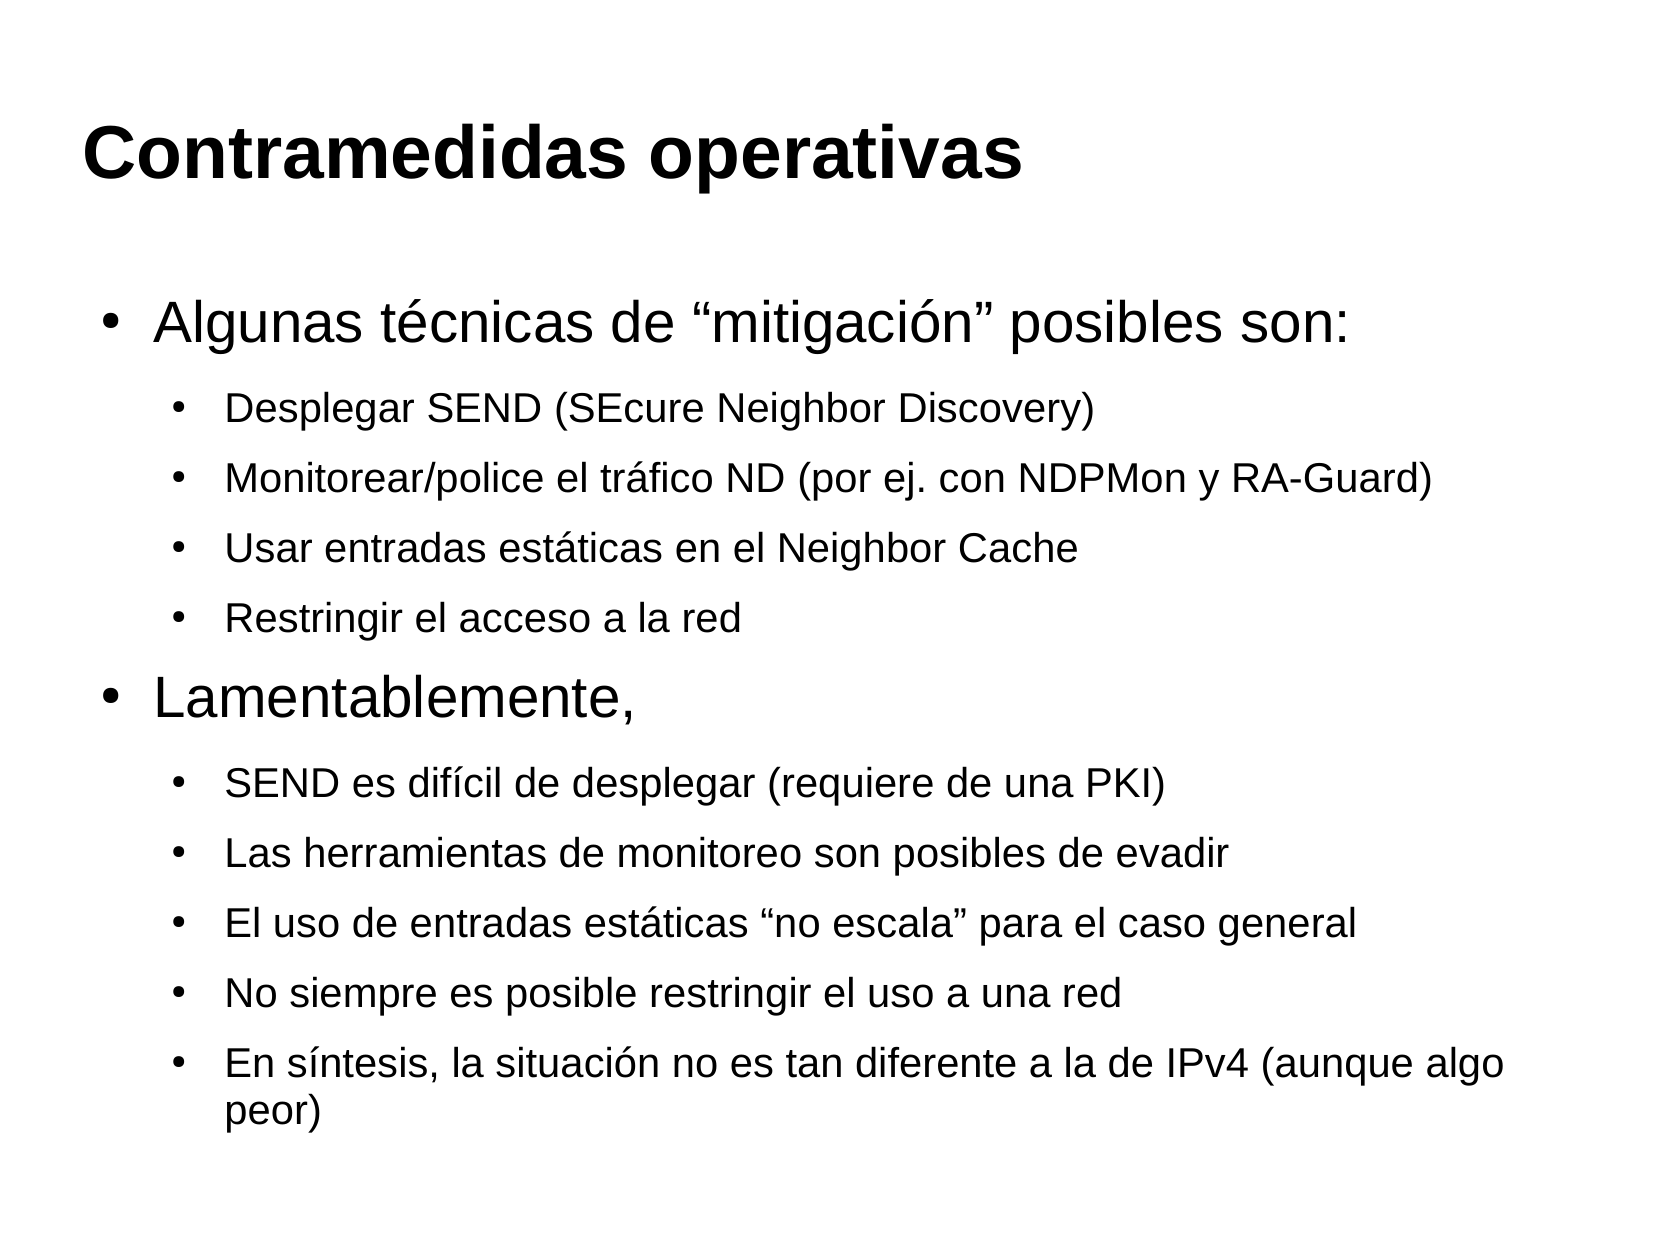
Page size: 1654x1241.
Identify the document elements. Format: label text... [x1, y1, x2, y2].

title Contramedidas operativas [82, 49, 1571, 257]
list Algunas técnicas de “mitigación” posibles son: Desplegar SEND (SEcure Neighbor Discovery) Monitorear/police el tráfico ND (por ej. con NDPMon y RA-Guard) Usar entradas estáticas en el Neighbor Cache Restringir el acceso a la red Lamentablemente, SEND es difícil de desplegar (requiere de una PKI) Las herramientas de monitoreo son posibles de evadir El uso de entradas estáticas “no escala” para el caso general No siempre es posible restringir el uso a una red En síntesis, la situación no es tan diferente a la de IPv4 (aunque algo peor) [82, 290, 1571, 1163]
